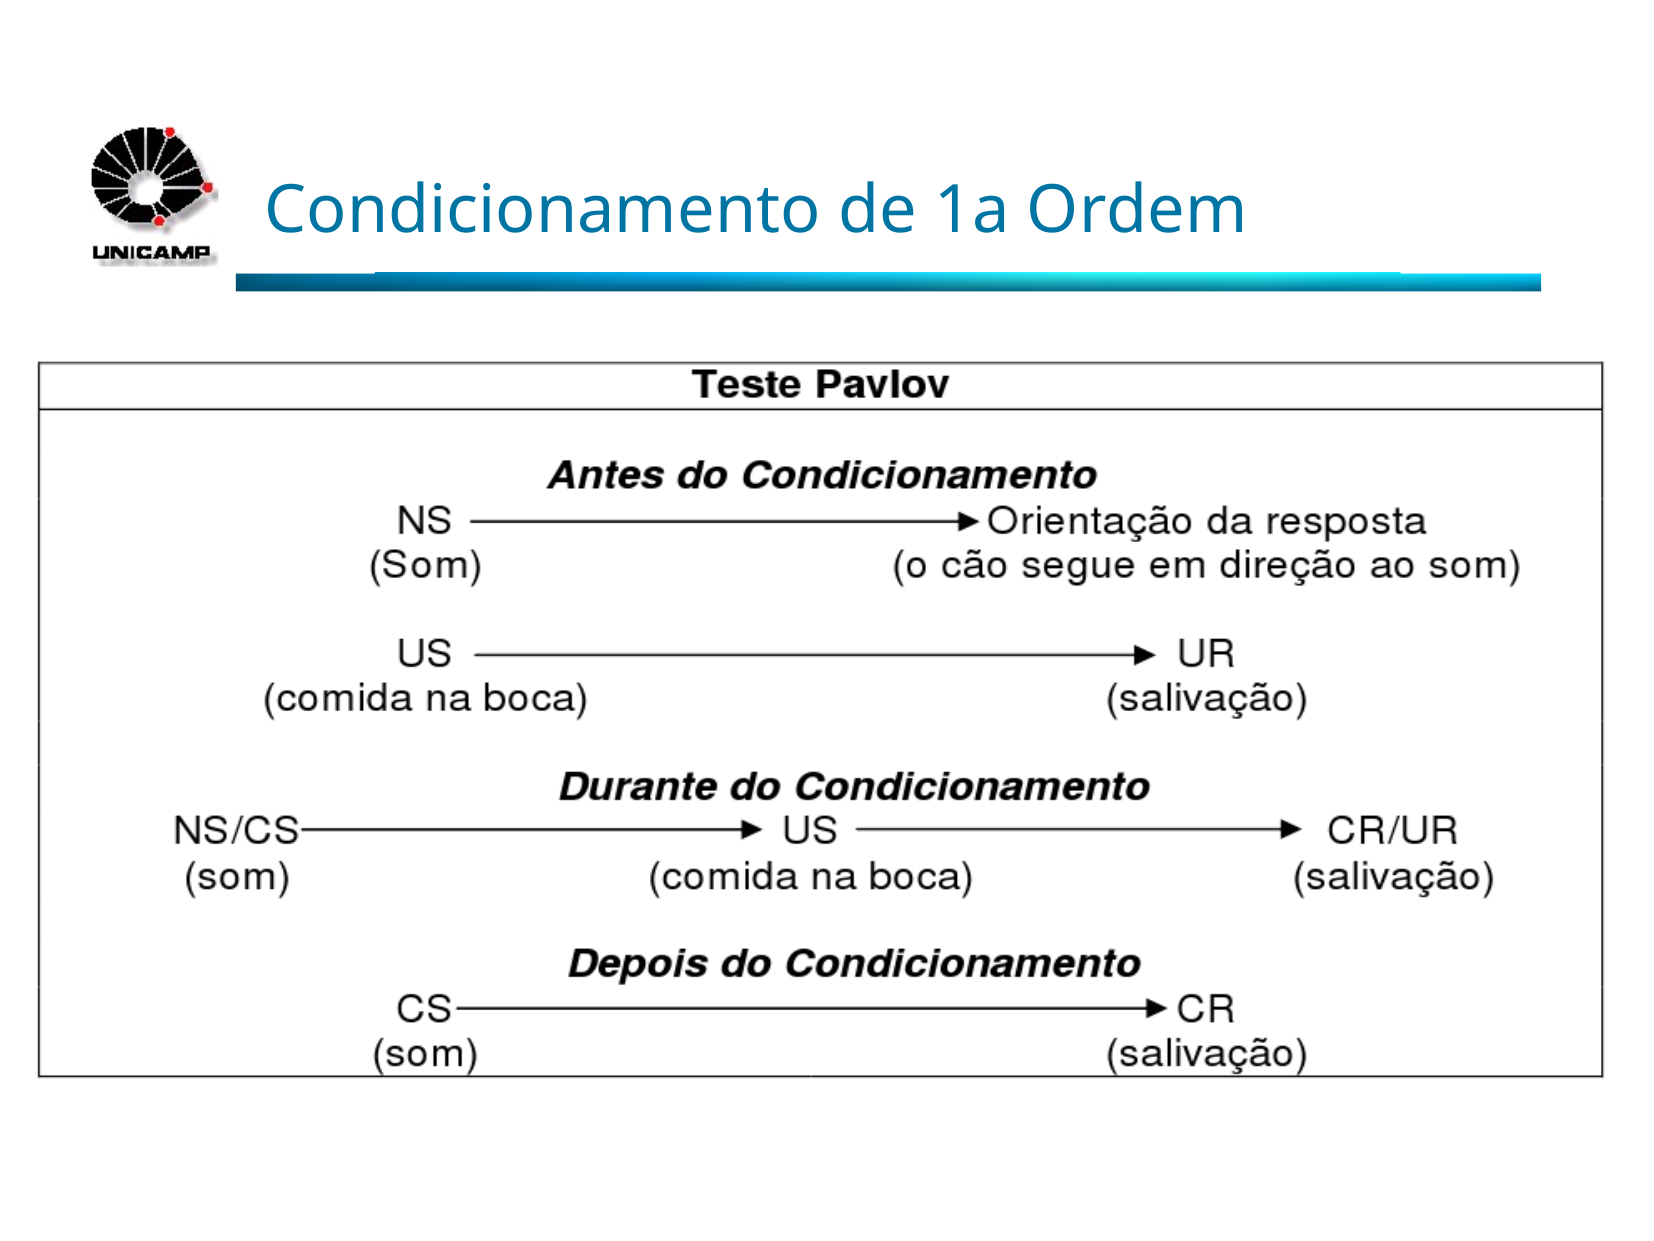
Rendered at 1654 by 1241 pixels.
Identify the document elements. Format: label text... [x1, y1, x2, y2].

picture [125, 272, 1654, 295]
title Condicionamento de 1a Ordem [264, 57, 1534, 250]
picture [25, 351, 1625, 1093]
